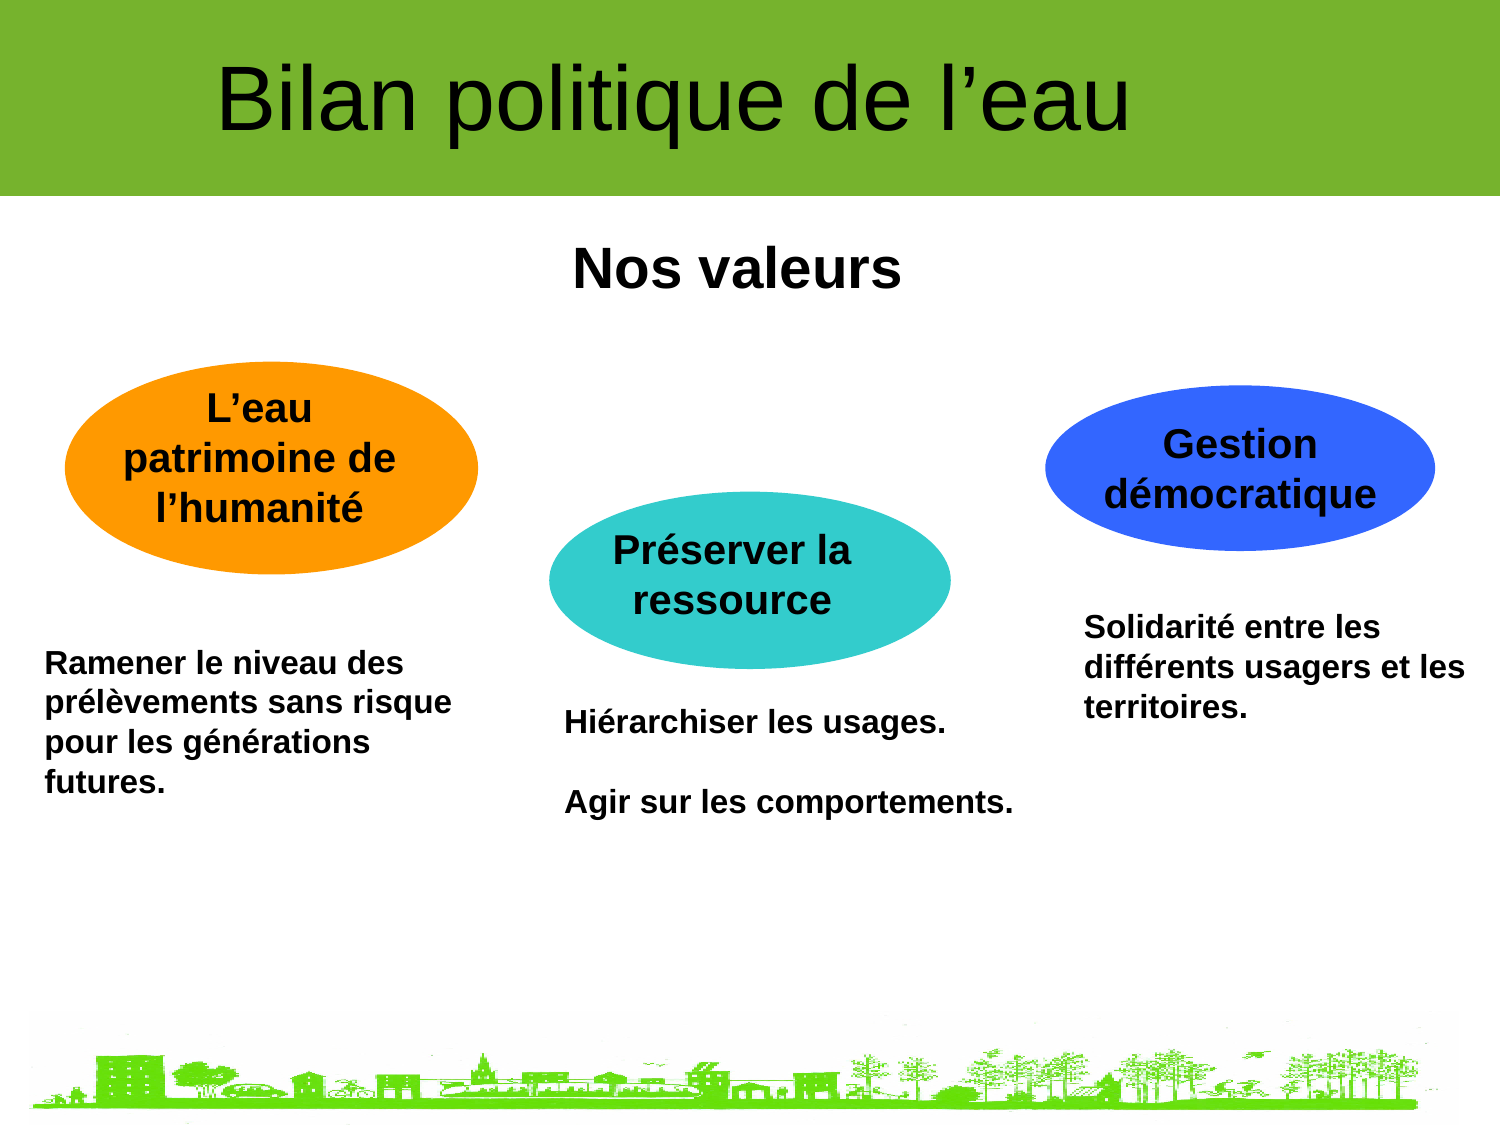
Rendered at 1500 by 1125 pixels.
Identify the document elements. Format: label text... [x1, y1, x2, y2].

text_box L’eau patrimoine de l’humanité [100, 373, 420, 539]
text_box [178, 361, 365, 373]
text_box [117, 394, 479, 575]
text_box Solidarité entre les différents usagers et les territoires. [1069, 597, 1489, 733]
text_box [614, 491, 886, 515]
text_box [1096, 524, 1385, 552]
text_box [64, 408, 100, 528]
text_box [1045, 668, 1400, 744]
text_box [585, 631, 915, 670]
picture [29, 1011, 1459, 1125]
title Bilan politique de l’eau [0, 0, 1351, 188]
text_box [0, 0, 1500, 196]
text_box [1106, 385, 1375, 408]
text_box Gestion démocratique [1033, 408, 1448, 524]
text_box Hiérarchiser les usages. Agir sur les comportements. [549, 692, 1046, 828]
text_box Préserver la ressource [513, 515, 951, 631]
text_box Ramener le niveau des prélèvements sans risque pour les générations futures. [29, 633, 502, 848]
text_box Nos valeurs [466, 223, 1010, 308]
